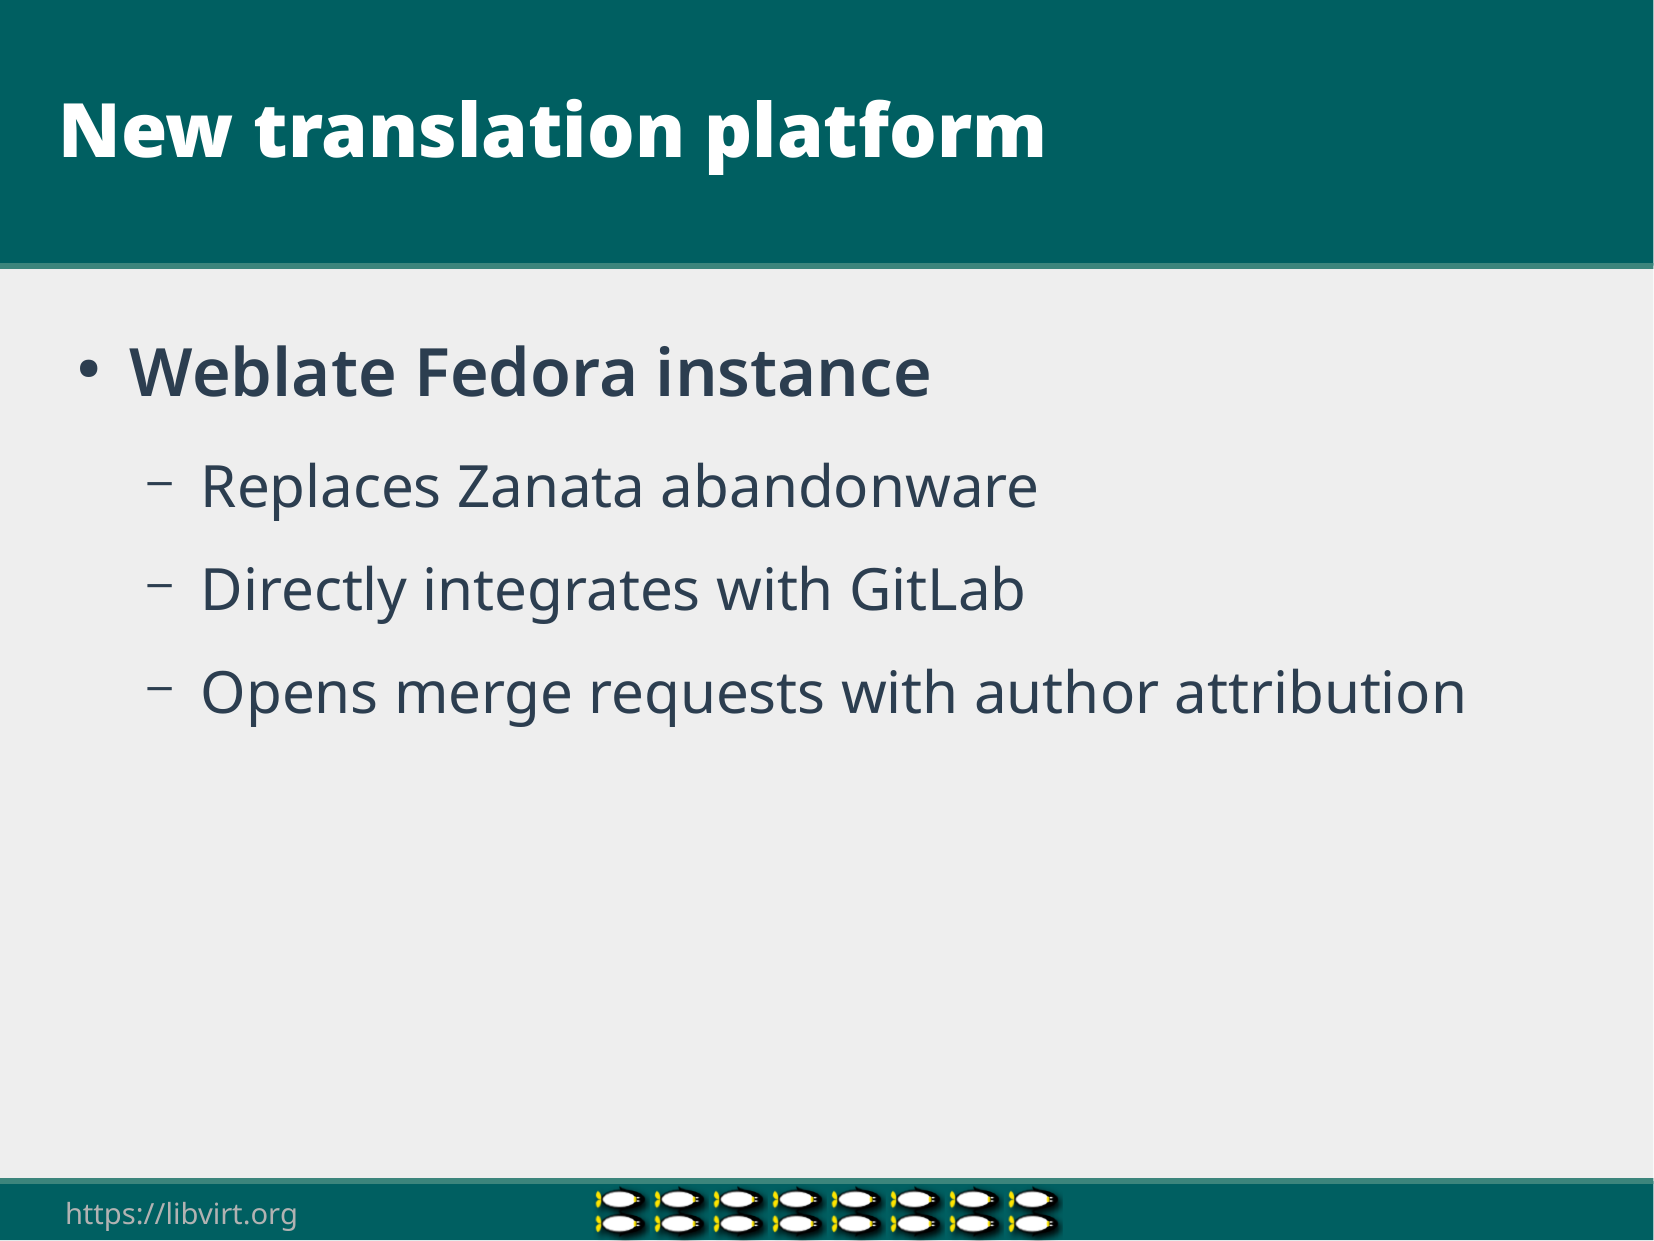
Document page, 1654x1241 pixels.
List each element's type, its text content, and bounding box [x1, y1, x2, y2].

list Weblate Fedora instance Replaces Zanata abandonware Directly integrates with GitLab Opens merge requests with author attribution [59, 324, 1595, 1152]
text_box [590, 1181, 1063, 1241]
title New translation platform [59, 49, 1595, 207]
